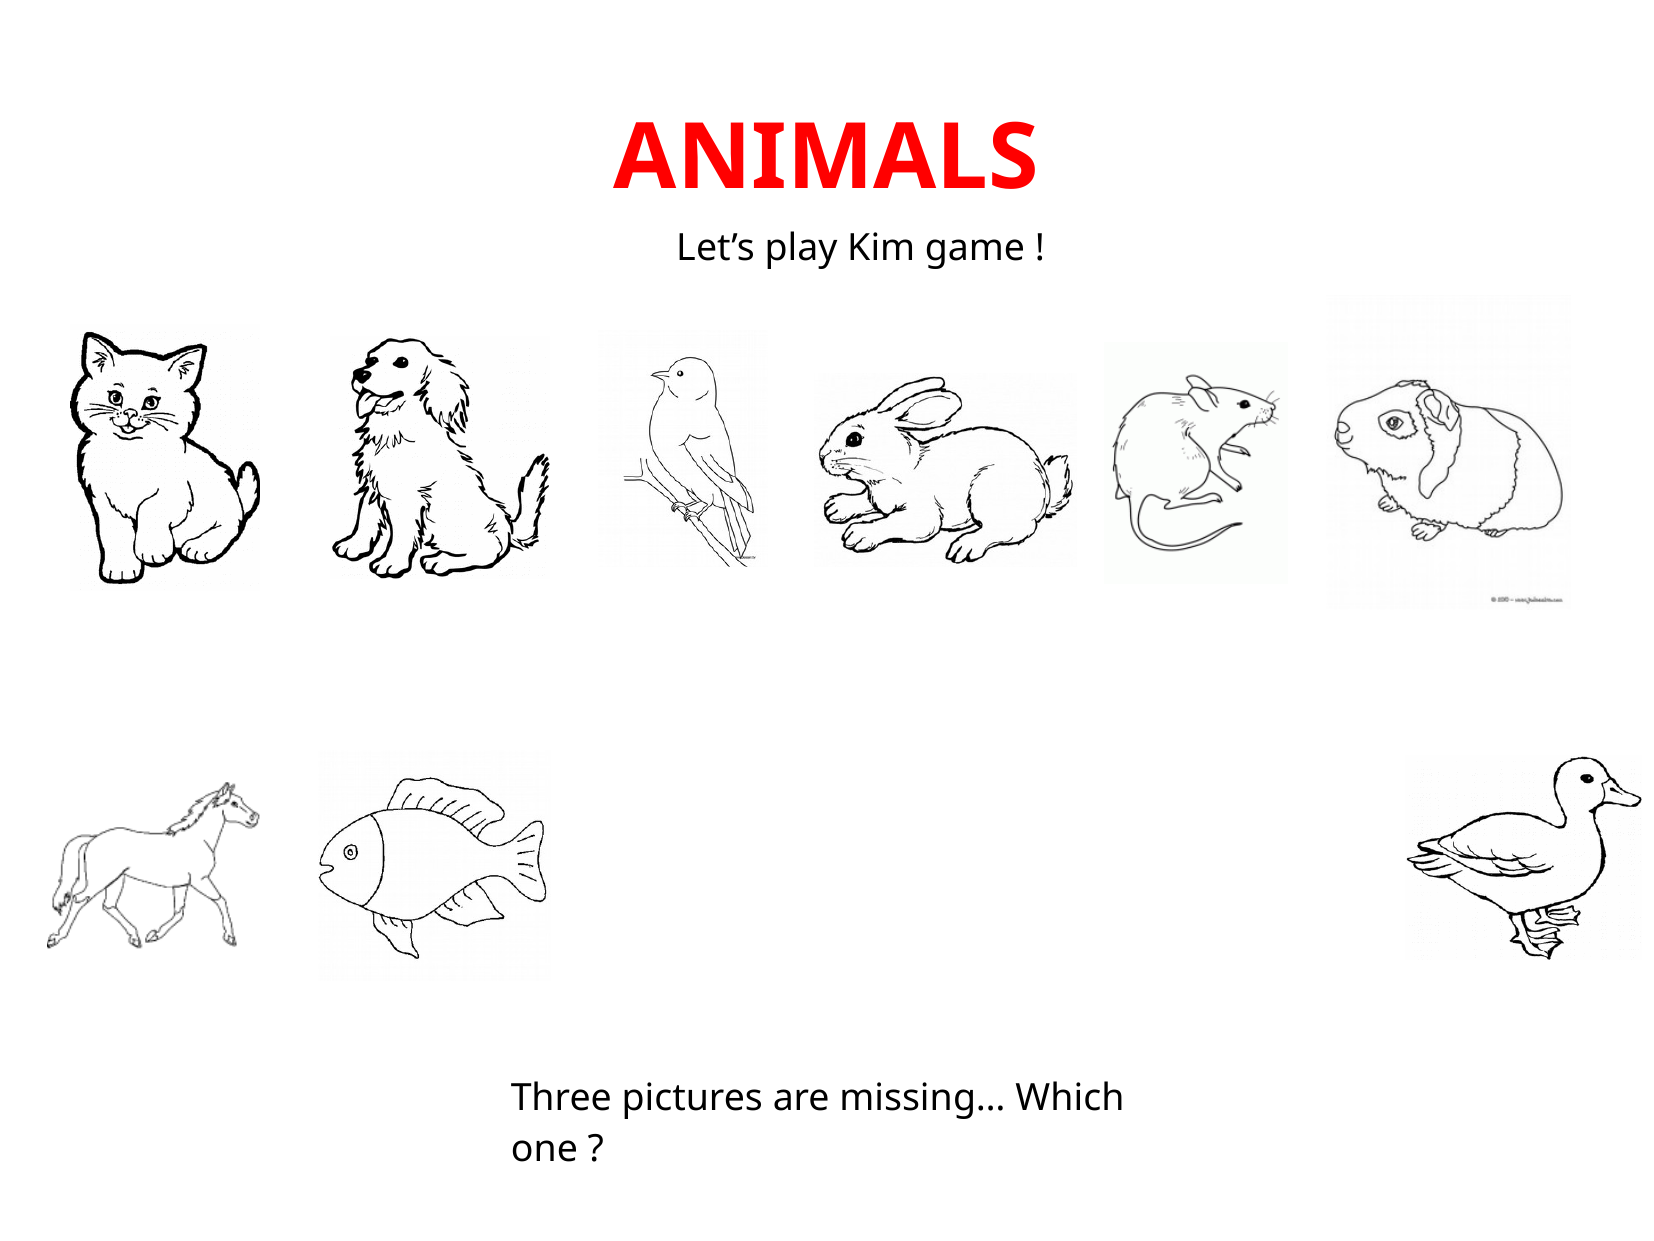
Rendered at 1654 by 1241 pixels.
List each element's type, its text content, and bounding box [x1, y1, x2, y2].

picture [47, 767, 261, 978]
text_box Three pictures are missing… Which one ? [496, 1062, 1205, 1171]
picture [318, 750, 551, 981]
picture [330, 336, 550, 579]
picture [70, 324, 260, 591]
picture [598, 330, 768, 567]
title ANIMALS [82, 49, 1571, 257]
text_box Let’s play Kim game ! [661, 212, 1182, 274]
picture [1326, 295, 1571, 610]
picture [1405, 755, 1642, 960]
picture [814, 373, 1077, 567]
picture [1104, 342, 1288, 584]
